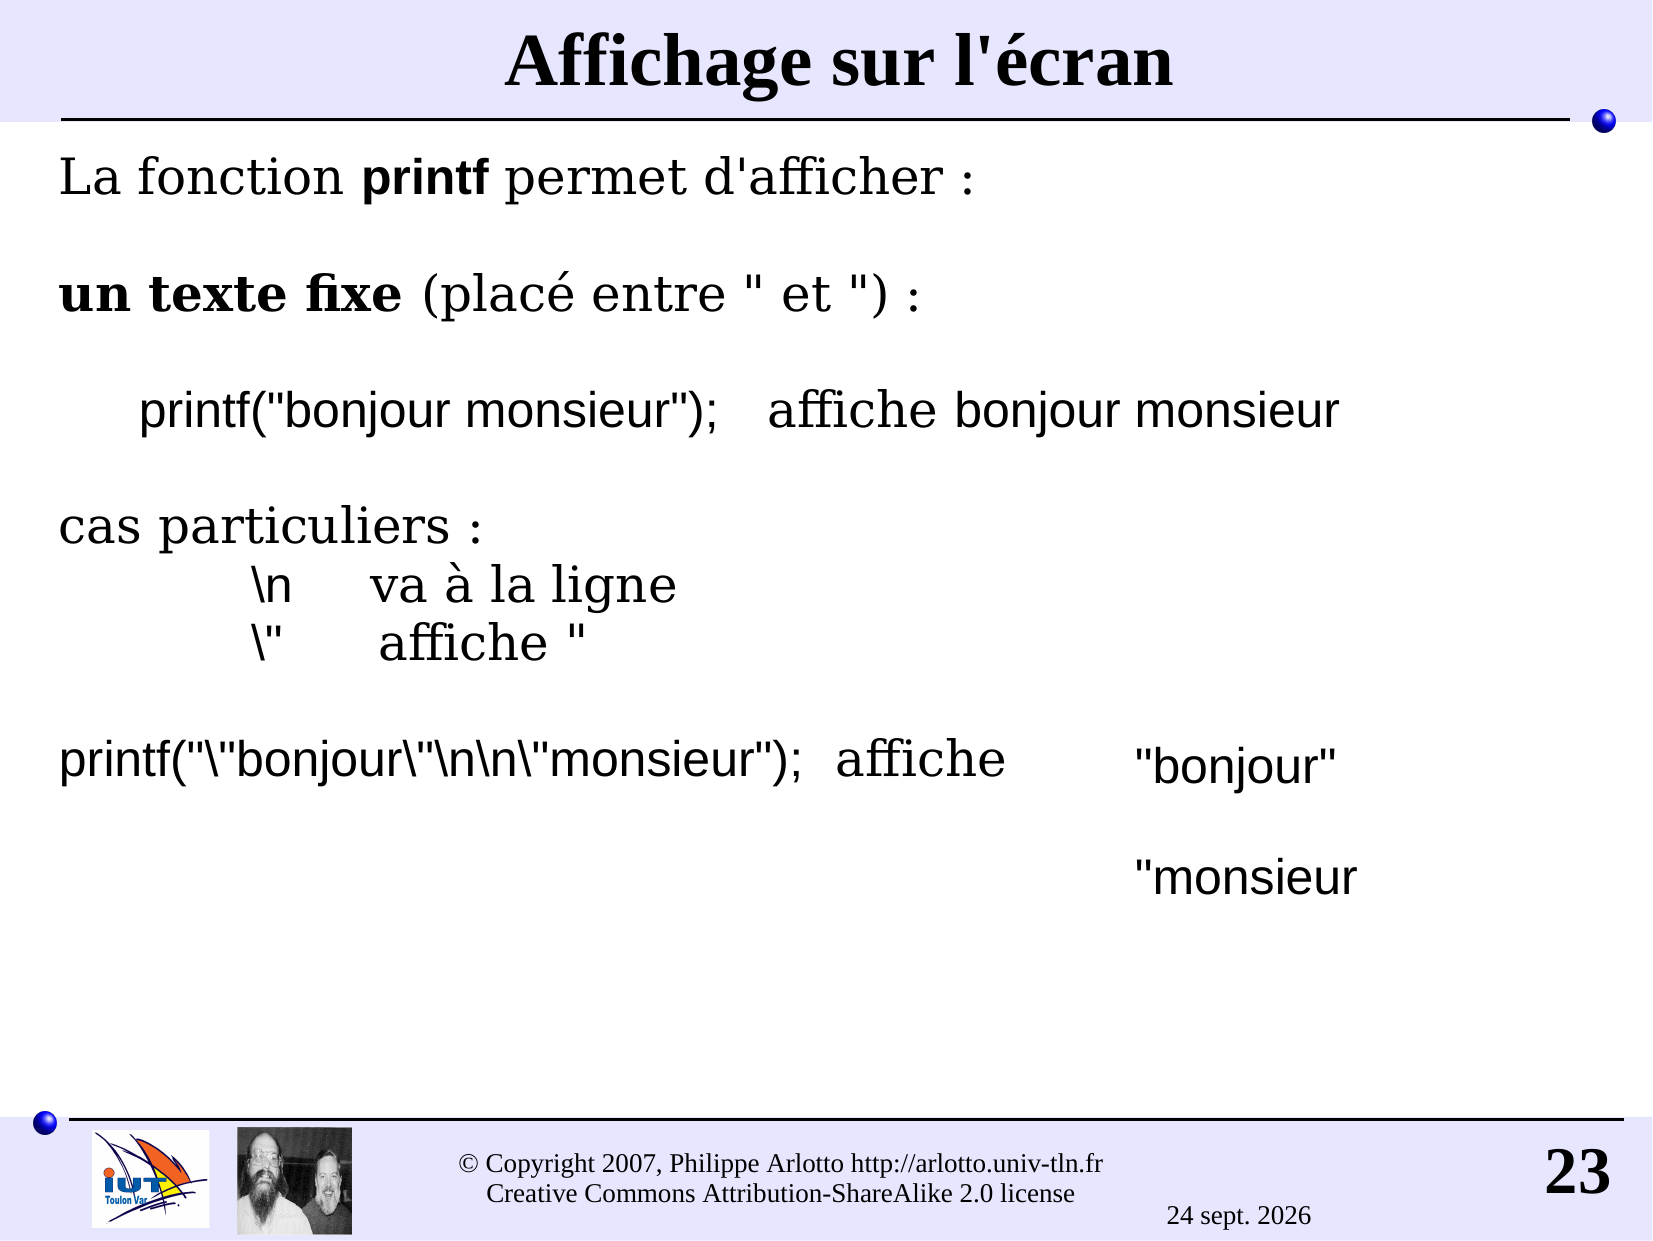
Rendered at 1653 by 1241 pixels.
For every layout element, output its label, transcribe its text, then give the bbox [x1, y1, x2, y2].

text_box La fonction printf permet d'afficher : un texte fixe (placé entre " et ") : printf("bonjour monsieur"); affiche bonjour monsieur cas particuliers : \n va à la ligne \" affiche " printf("\"bonjour\"\n\n\"monsieur"); affiche [58, 147, 1624, 964]
text_box "bonjour" "monsieur [1134, 738, 1359, 906]
title Affichage sur l'écran [95, 11, 1585, 110]
picture [237, 1127, 352, 1235]
